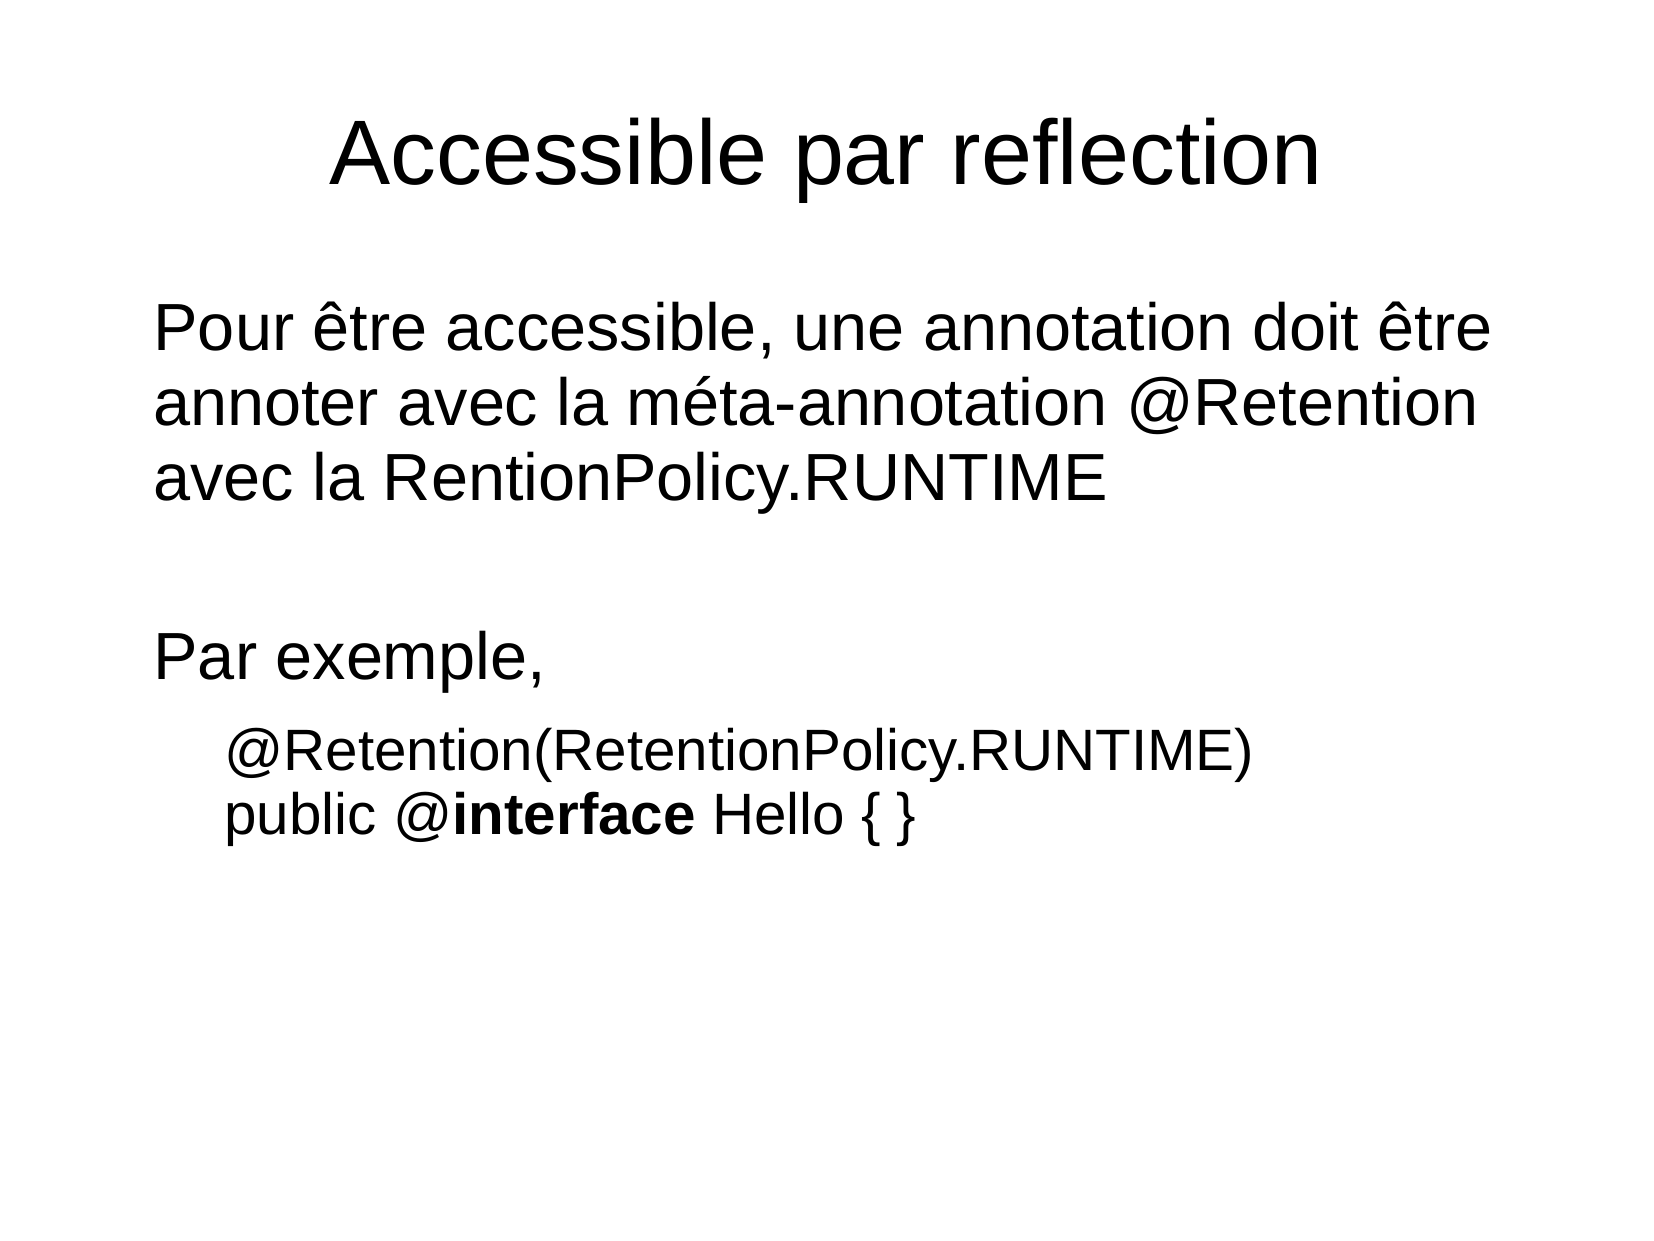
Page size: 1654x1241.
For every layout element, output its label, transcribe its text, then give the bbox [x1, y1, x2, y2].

title Accessible par reflection [82, 49, 1571, 257]
list Pour être accessible, une annotation doit être annoter avec la méta-annotation @Retention avec la RentionPolicy.RUNTIME Par exemple, @Retention(RetentionPolicy.RUNTIME) public @interface Hello { } [82, 290, 1571, 1010]
